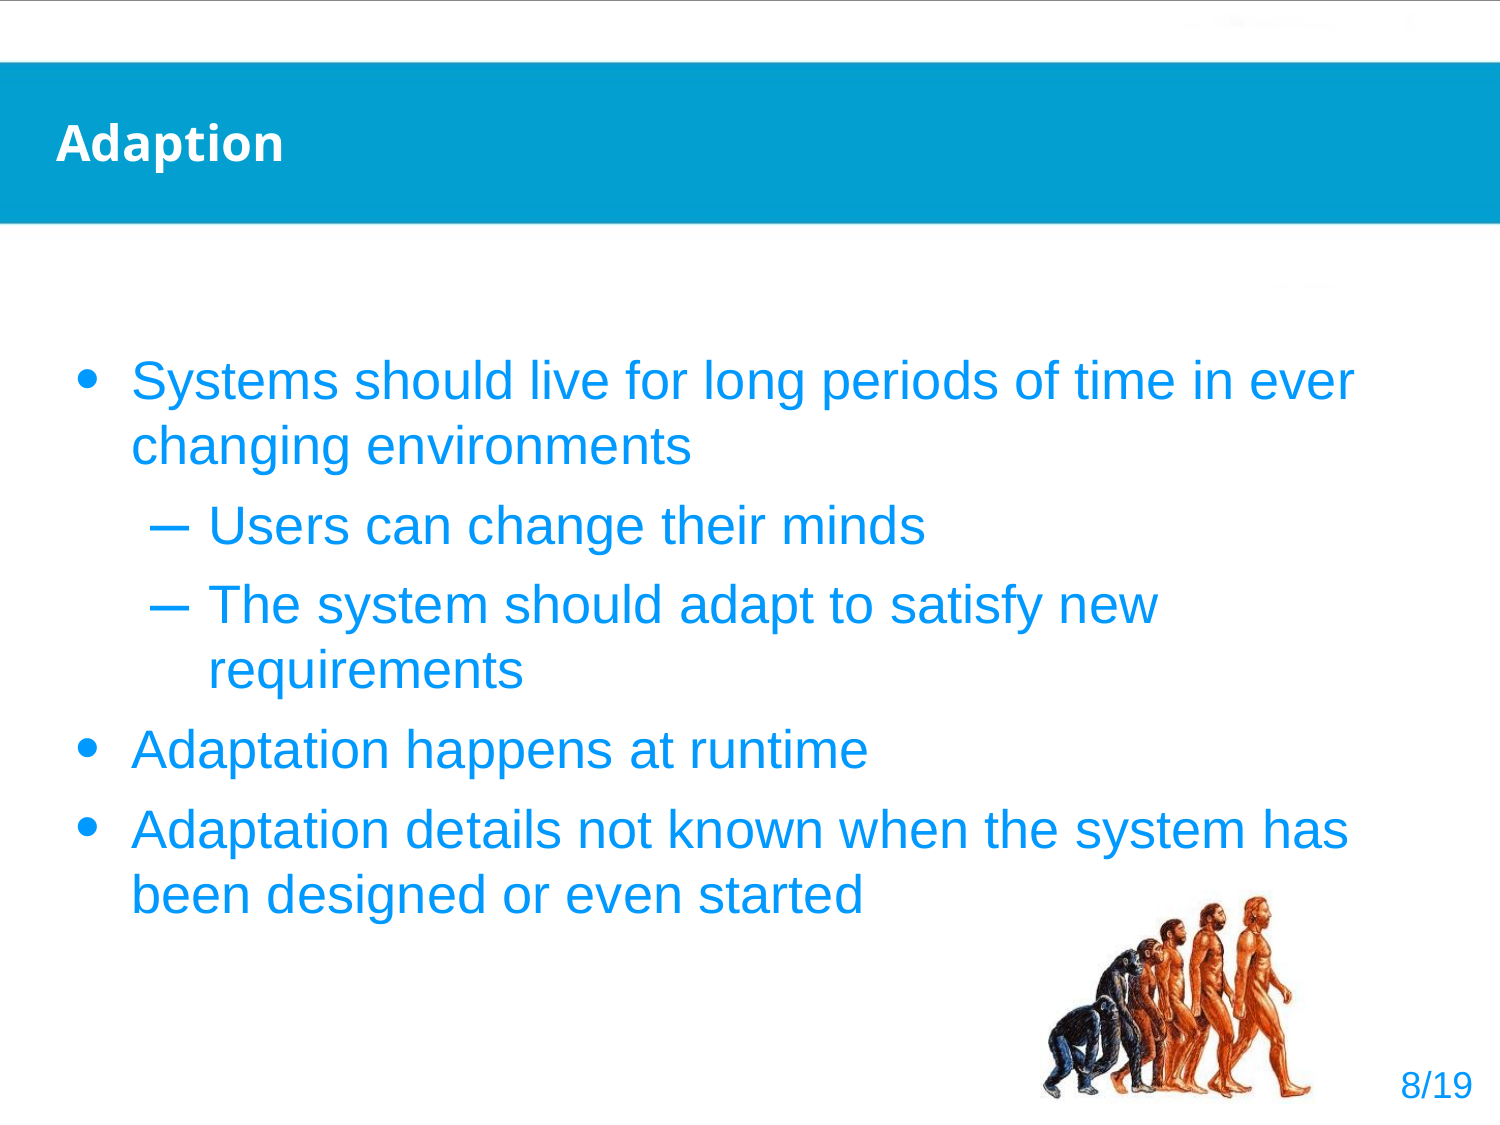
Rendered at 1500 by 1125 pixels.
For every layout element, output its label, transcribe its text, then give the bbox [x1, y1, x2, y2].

list Adaption [0, 61, 1267, 222]
list Systems should live for long periods of time in ever changing environments Users can change their minds The system should adapt to satisfy new requirements Adaptation happens at runtime Adaptation details not known when the system has been designed or even started [75, 263, 1426, 1006]
picture [0, 223, 1500, 1125]
picture [0, 0, 1500, 63]
